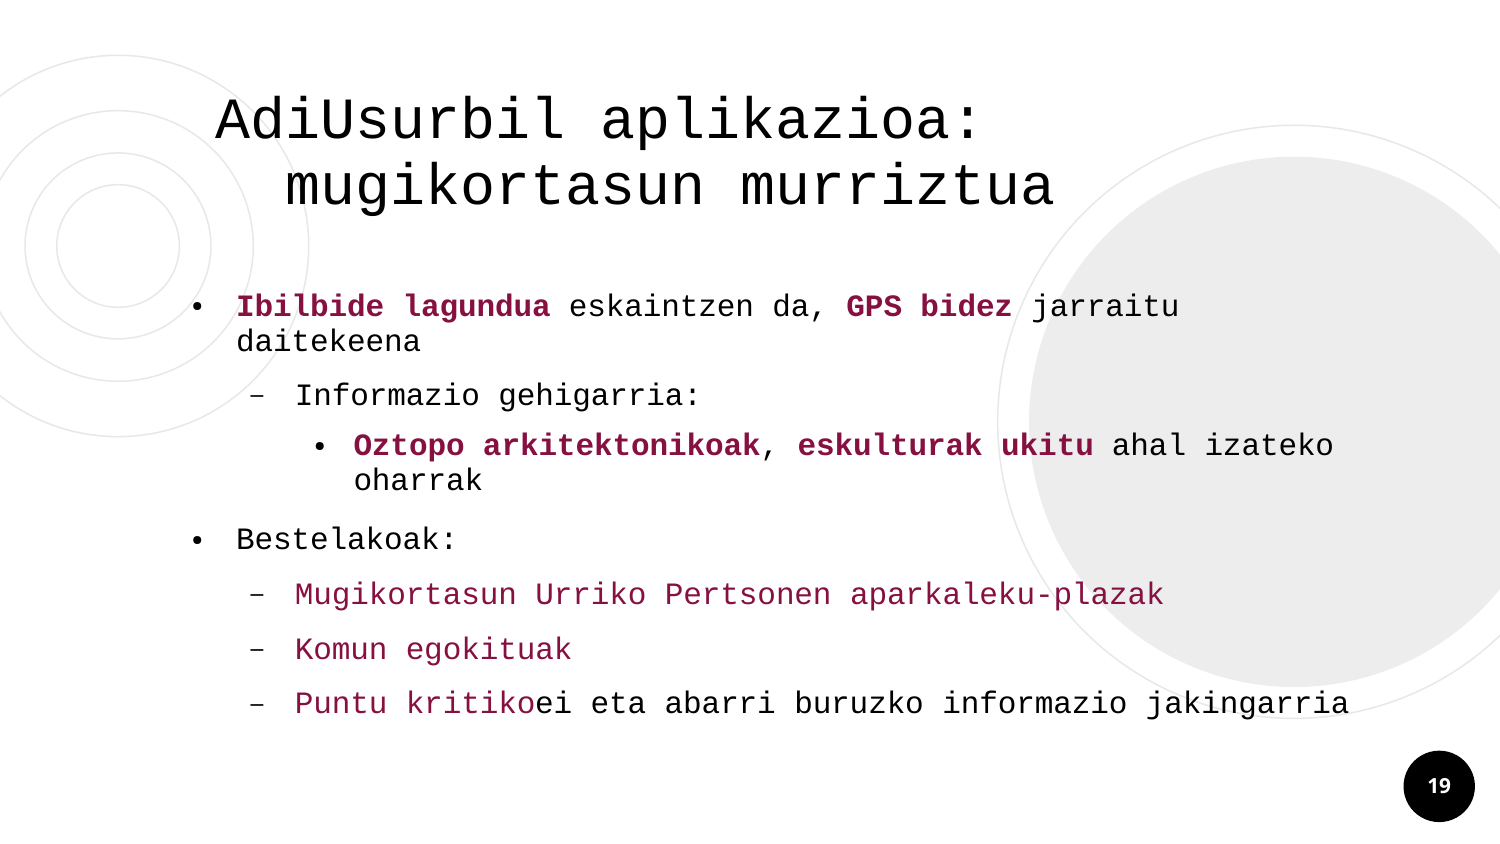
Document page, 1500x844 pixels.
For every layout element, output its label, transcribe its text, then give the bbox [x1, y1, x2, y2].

list Ibilbide lagundua eskaintzen da, GPS bidez jarraitu daitekeena Informazio gehigarria: Oztopo arkitektonikoak, eskulturak ukitu ahal izateko oharrak Bestelakoak: Mugikortasun Urriko Pertsonen aparkaleku-plazak Komun egokituak Puntu kritikoei eta abarri buruzko informazio jakingarria [177, 290, 1359, 756]
text_box AdiUsurbil aplikazioa: mugikortasun murriztua [200, 82, 1335, 230]
text_box <zenbakia> [1403, 750, 1475, 823]
